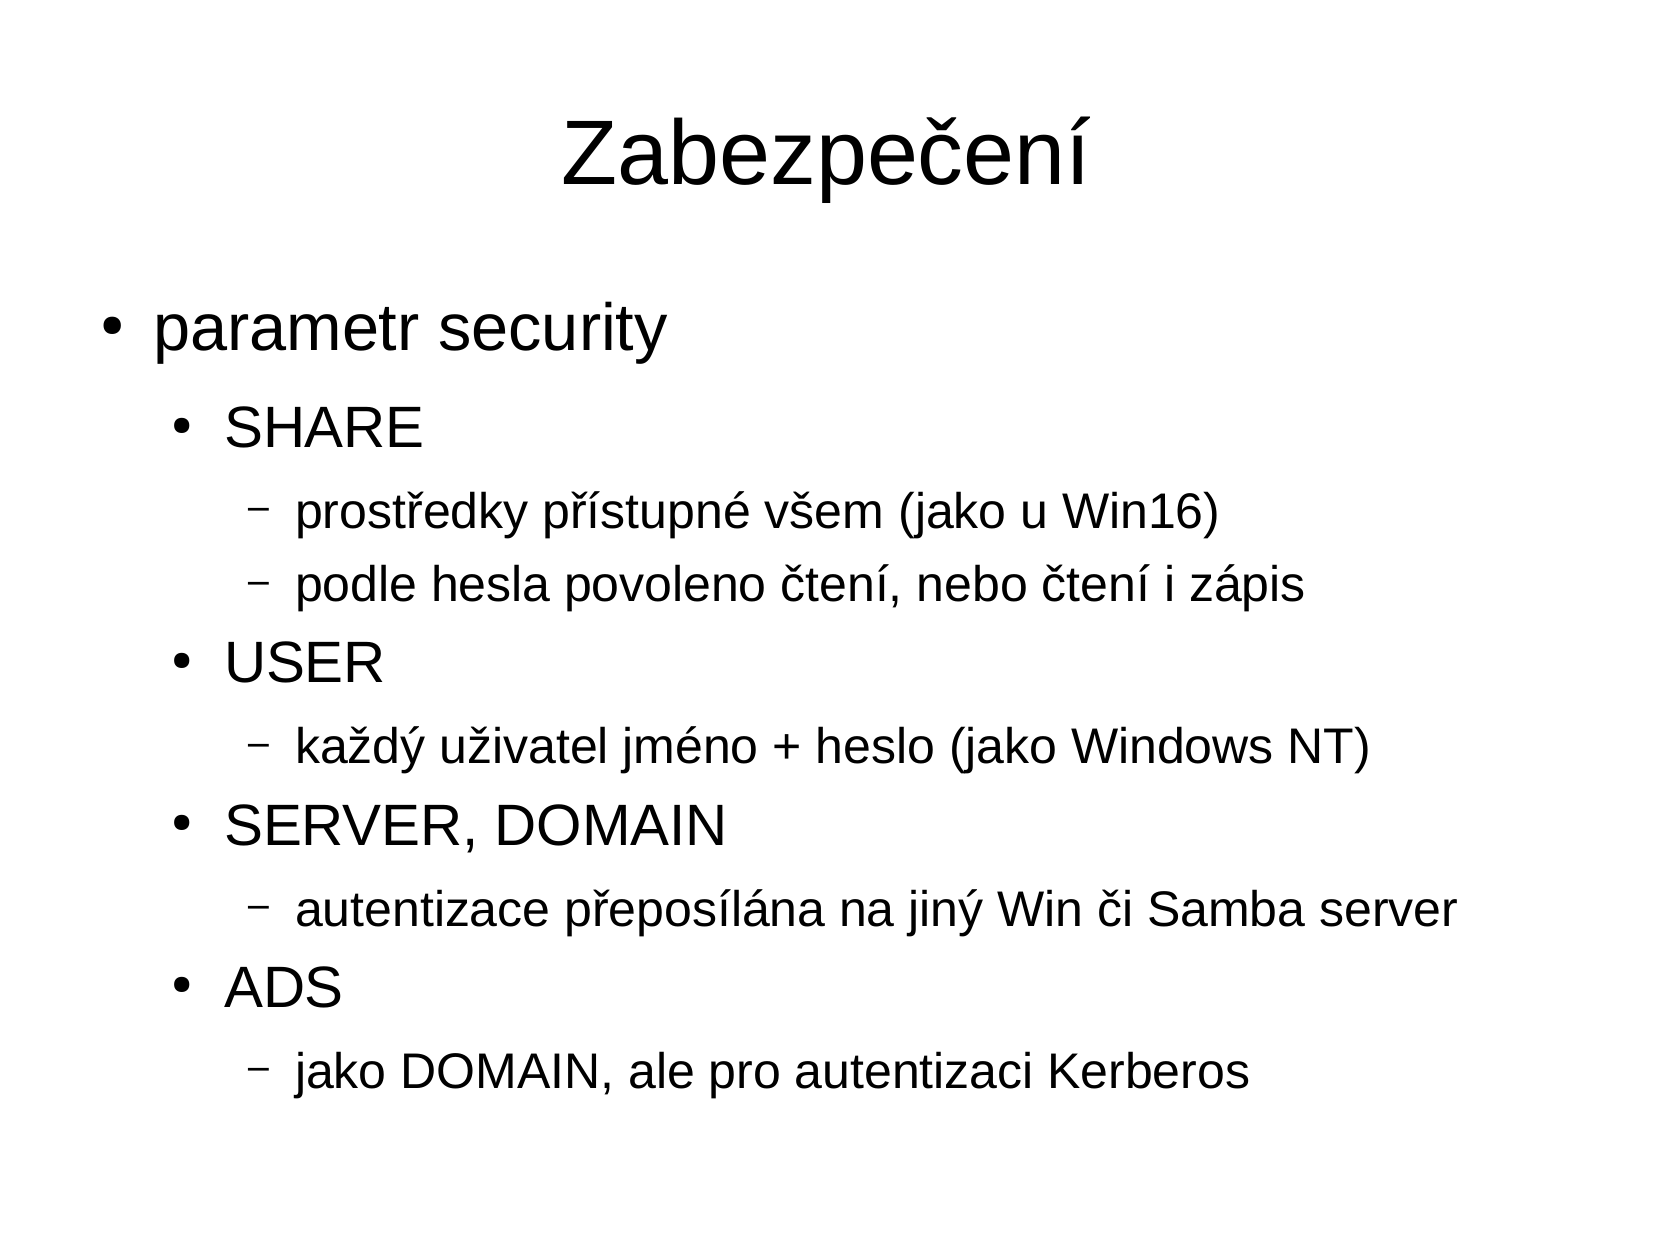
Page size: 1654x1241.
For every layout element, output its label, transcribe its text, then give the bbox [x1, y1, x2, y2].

title Zabezpečení [82, 49, 1571, 257]
list parametr security SHARE prostředky přístupné všem (jako u Win16) podle hesla povoleno čtení, nebo čtení i zápis USER každý uživatel jméno + heslo (jako Windows NT) SERVER, DOMAIN autentizace přeposílána na jiný Win či Samba server ADS jako DOMAIN, ale pro autentizaci Kerberos [82, 290, 1571, 1109]
